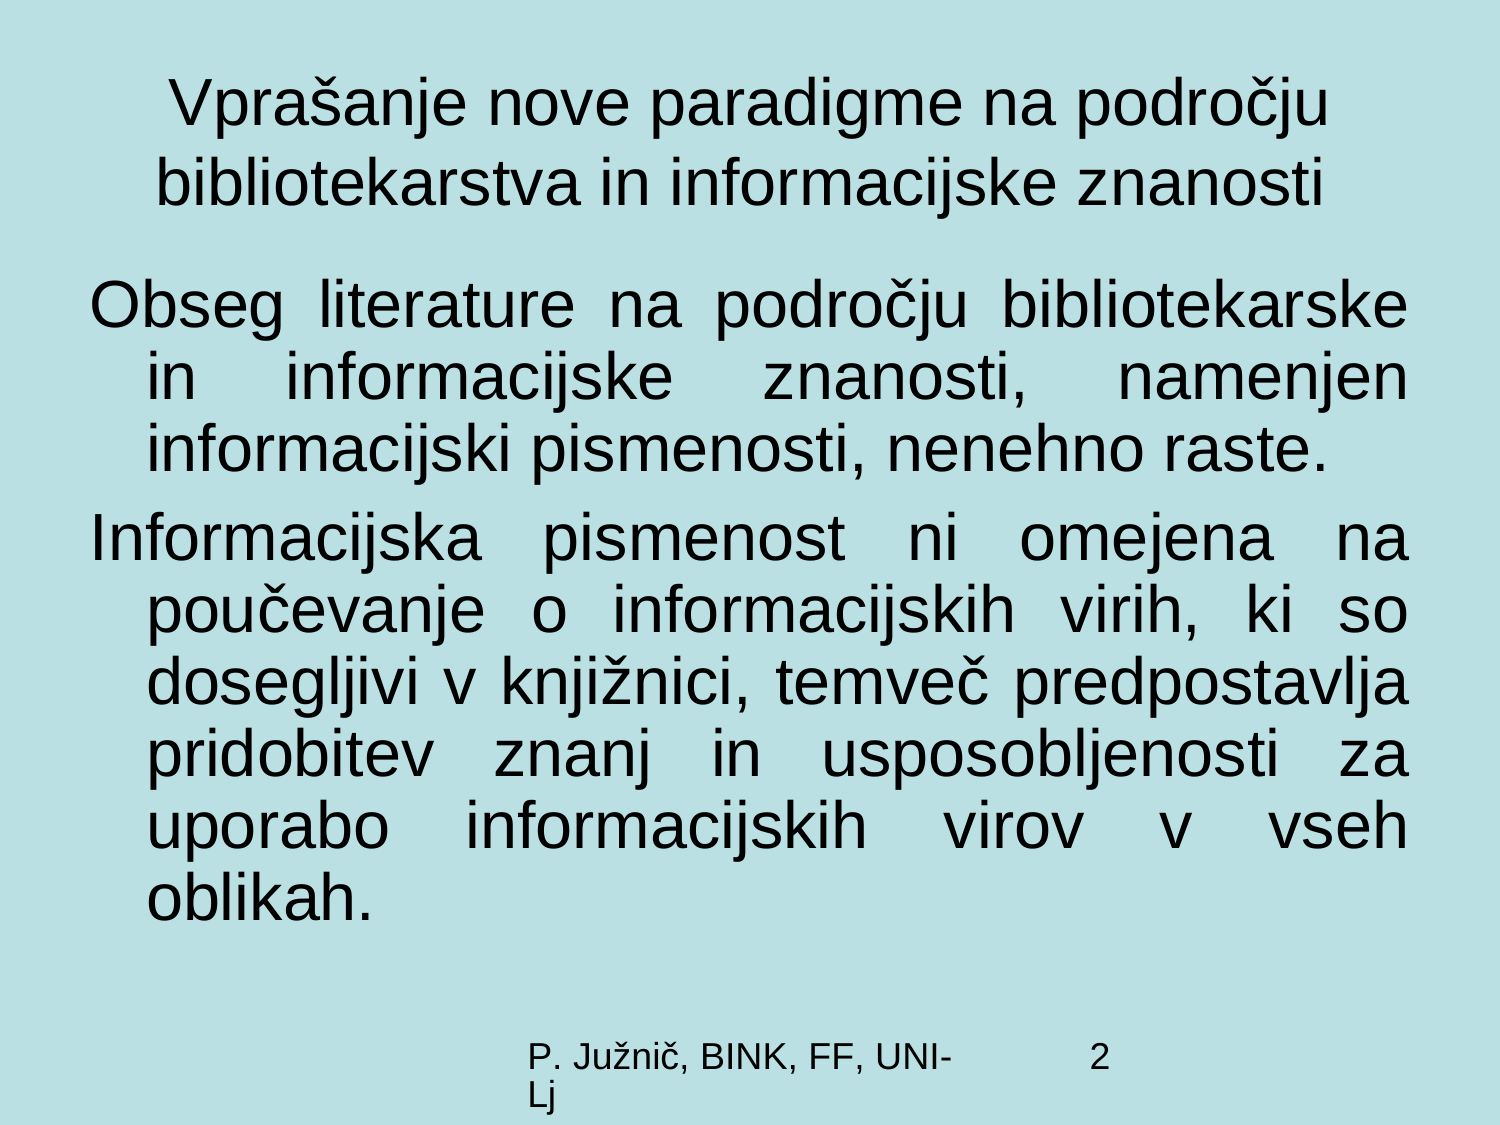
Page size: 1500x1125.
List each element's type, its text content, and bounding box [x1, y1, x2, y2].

list Obseg literature na področju bibliotekarske in informacijske znanosti, namenjen informacijski pismenosti, nenehno raste. Informacijska pismenost ni omejena na poučevanje o informacijskih virih, ki so dosegljivi v knjižnici, temveč predpostavlja pridobitev znanj in usposobljenosti za uporabo informacijskih virov v vseh oblikah. [75, 262, 1426, 1006]
title Vprašanje nove paradigme na področju bibliotekarstva in informacijske znanosti [75, 45, 1426, 233]
